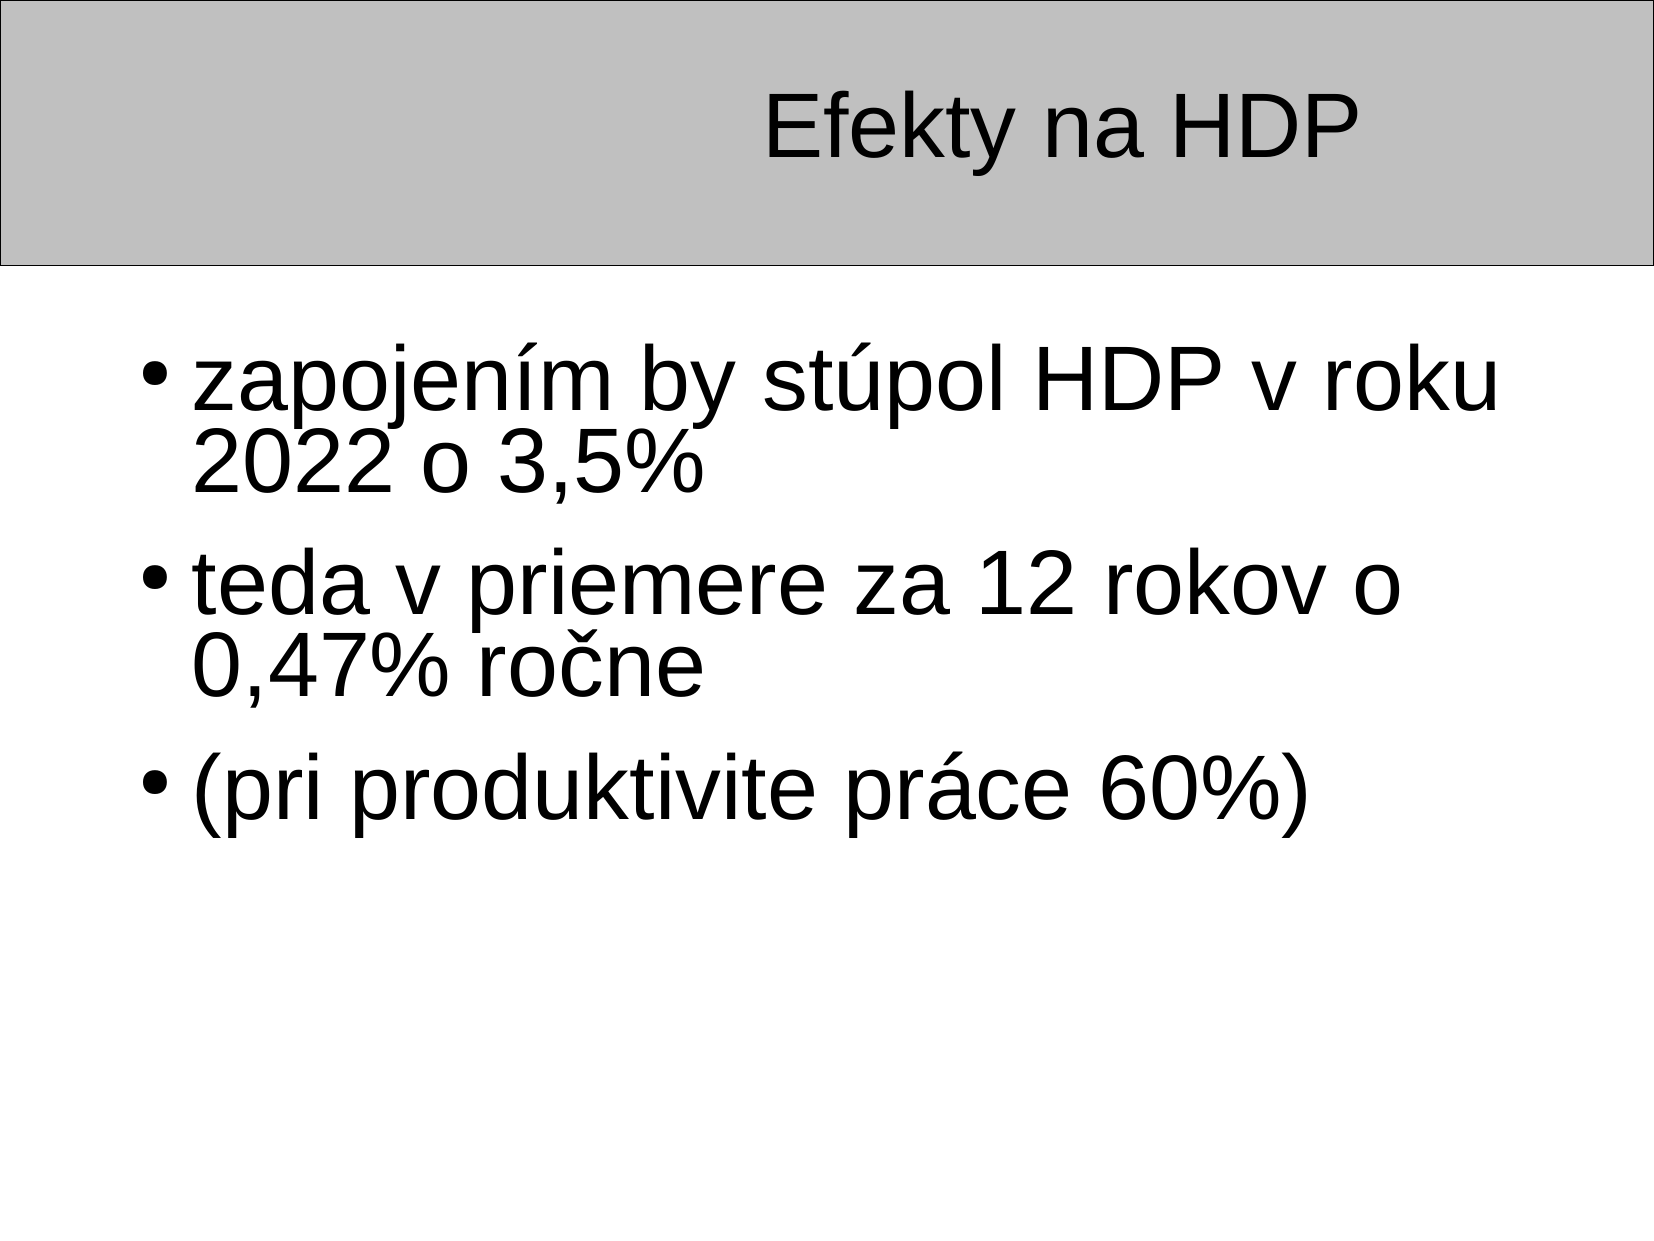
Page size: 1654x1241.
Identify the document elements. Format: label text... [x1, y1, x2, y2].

title Efekty na HDP [561, 29, 1565, 237]
list zapojením by stúpol HDP v roku 2022 o 3,5% teda v priemere za 12 rokov o 0,47% ročne (pri produktivite práce 60%) [121, 344, 1533, 1126]
